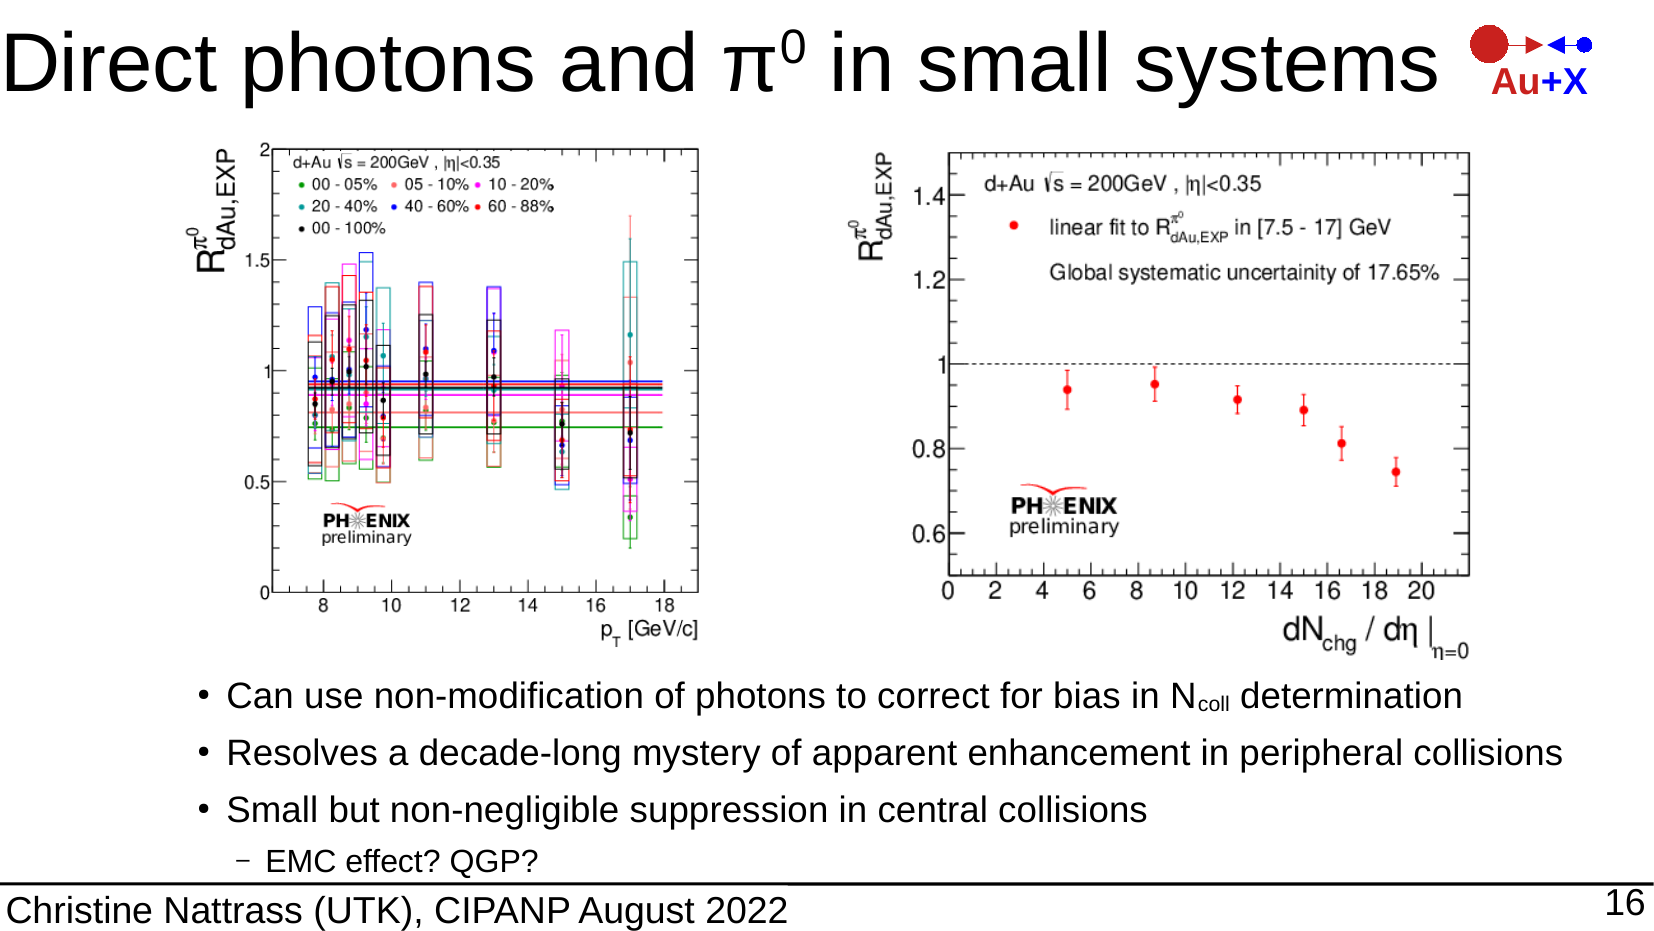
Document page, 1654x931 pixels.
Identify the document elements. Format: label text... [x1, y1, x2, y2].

list Can use non-modification of photons to correct for bias in Ncoll determination Resolves a decade-long mystery of apparent enhancement in peripheral collisions Small but non-negligible suppression in central collisions EMC effect? QGP? [187, 675, 1651, 881]
picture [830, 134, 1473, 660]
picture [177, 134, 703, 660]
title Direct photons and π0 in small systems [0, 12, 1651, 113]
text_box [1576, 37, 1592, 52]
text_box Au+X [1476, 52, 1603, 110]
text_box [1470, 25, 1509, 58]
